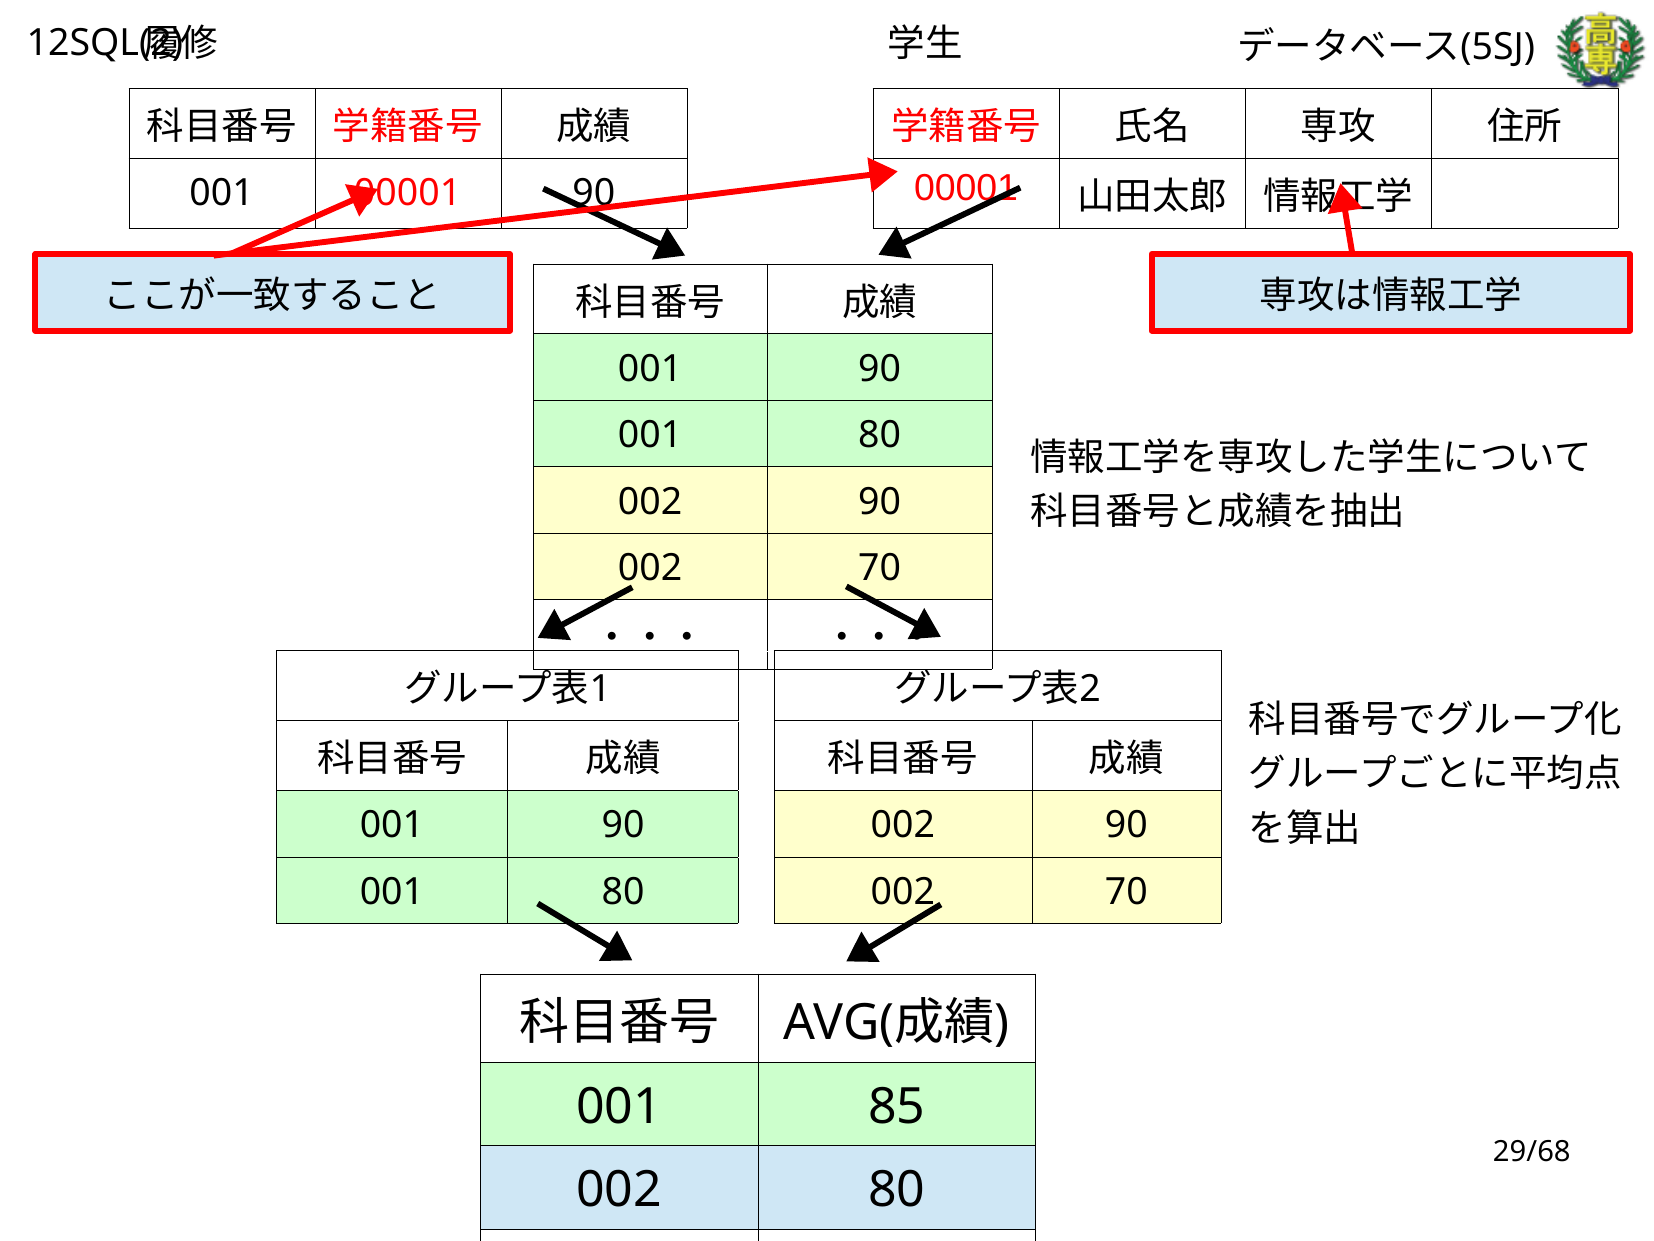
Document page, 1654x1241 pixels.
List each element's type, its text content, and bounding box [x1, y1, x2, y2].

table_cell 001 [534, 334, 767, 400]
table_cell 山田太郎 [1060, 159, 1245, 228]
table_header グループ表1 [277, 651, 738, 720]
table_cell [739, 858, 774, 923]
text_box ここが一致すること [35, 254, 510, 331]
table_cell ・・・ [481, 1230, 758, 1241]
table_cell 情報工学 [1246, 159, 1431, 228]
table_cell 成績 [502, 89, 687, 158]
table_cell 002 [775, 791, 1032, 857]
text_box 専攻は情報工学 [1151, 254, 1630, 331]
table_cell ・・・ [759, 1230, 1035, 1241]
table_cell 00001 [981, 177, 992, 198]
table_cell [688, 179, 873, 228]
table_cell [739, 722, 774, 790]
table_cell 専攻 [1246, 89, 1431, 158]
table_cell 001 [277, 858, 507, 923]
table_cell 90 [1033, 791, 1221, 857]
table_cell 科目番号 [277, 721, 507, 790]
picture [1553, 2, 1650, 99]
table_cell 001 [130, 159, 315, 228]
table_cell 85 [759, 1063, 1035, 1145]
table_cell 002 [534, 534, 767, 599]
table_cell 90 [601, 201, 687, 228]
table_cell 90 [508, 791, 738, 857]
table_cell 科目番号 [130, 89, 315, 158]
table_cell 90 [768, 467, 992, 533]
text_box 科目番号でグループ化 グループごとに平均点を算出 [1234, 681, 1642, 839]
table_header [687, 5, 873, 89]
table_cell 00001 [874, 159, 1059, 228]
table_cell 70 [1033, 858, 1221, 923]
table_cell 住所 [1432, 89, 1618, 158]
table_header AVG(成績) [759, 975, 1035, 1062]
table_header 科目番号 [534, 265, 767, 333]
table_header [1431, 5, 1618, 88]
table_cell 001 [277, 791, 507, 857]
table_header 科目番号 [481, 975, 758, 1062]
table_cell [688, 158, 869, 194]
table_cell ・・・ [768, 600, 992, 651]
table_cell 002 [481, 1146, 758, 1229]
table_cell 90 [502, 213, 617, 228]
table_cell 90 [768, 334, 992, 400]
table_cell 80 [768, 401, 992, 466]
table_cell 00001 [471, 224, 501, 228]
table_header 成績 [768, 265, 992, 333]
table_cell 学籍番号 [316, 89, 501, 158]
table_header [315, 5, 501, 88]
table_cell 90 [598, 181, 609, 203]
table_cell 00001 [380, 181, 391, 203]
table_cell 80 [508, 858, 738, 923]
table_cell 科目番号 [775, 721, 1032, 790]
table_header [501, 5, 687, 88]
table_cell 001 [534, 401, 767, 466]
table_header 学生 [873, 5, 1059, 88]
table_cell ・・・ [534, 600, 767, 651]
text_box 情報工学を専攻した学生について科目番号と成績を抽出 [1015, 419, 1619, 530]
table_cell 00001 [316, 159, 501, 228]
table_cell 80 [759, 1146, 1035, 1229]
table_cell [1432, 159, 1618, 228]
table_header グループ表2 [775, 651, 1221, 720]
table_cell 002 [534, 467, 767, 533]
table_cell 情報工学 [1343, 185, 1355, 198]
table_cell 90 [577, 181, 588, 192]
table_cell 002 [775, 858, 1032, 923]
table_header [1059, 5, 1245, 88]
table_header [1245, 5, 1431, 88]
table_cell 氏名 [1060, 89, 1245, 158]
table_cell [739, 791, 774, 857]
table_cell 001 [481, 1063, 758, 1145]
table_cell 学籍番号 [874, 89, 1059, 158]
table_cell 成績 [1033, 721, 1221, 790]
table_header 履修 [129, 5, 315, 88]
table_cell 成績 [508, 721, 738, 790]
table_header [739, 652, 774, 721]
table_cell 90 [502, 159, 687, 217]
table_cell 001 [300, 221, 315, 228]
table_cell 70 [768, 534, 992, 599]
table_cell [688, 89, 873, 158]
